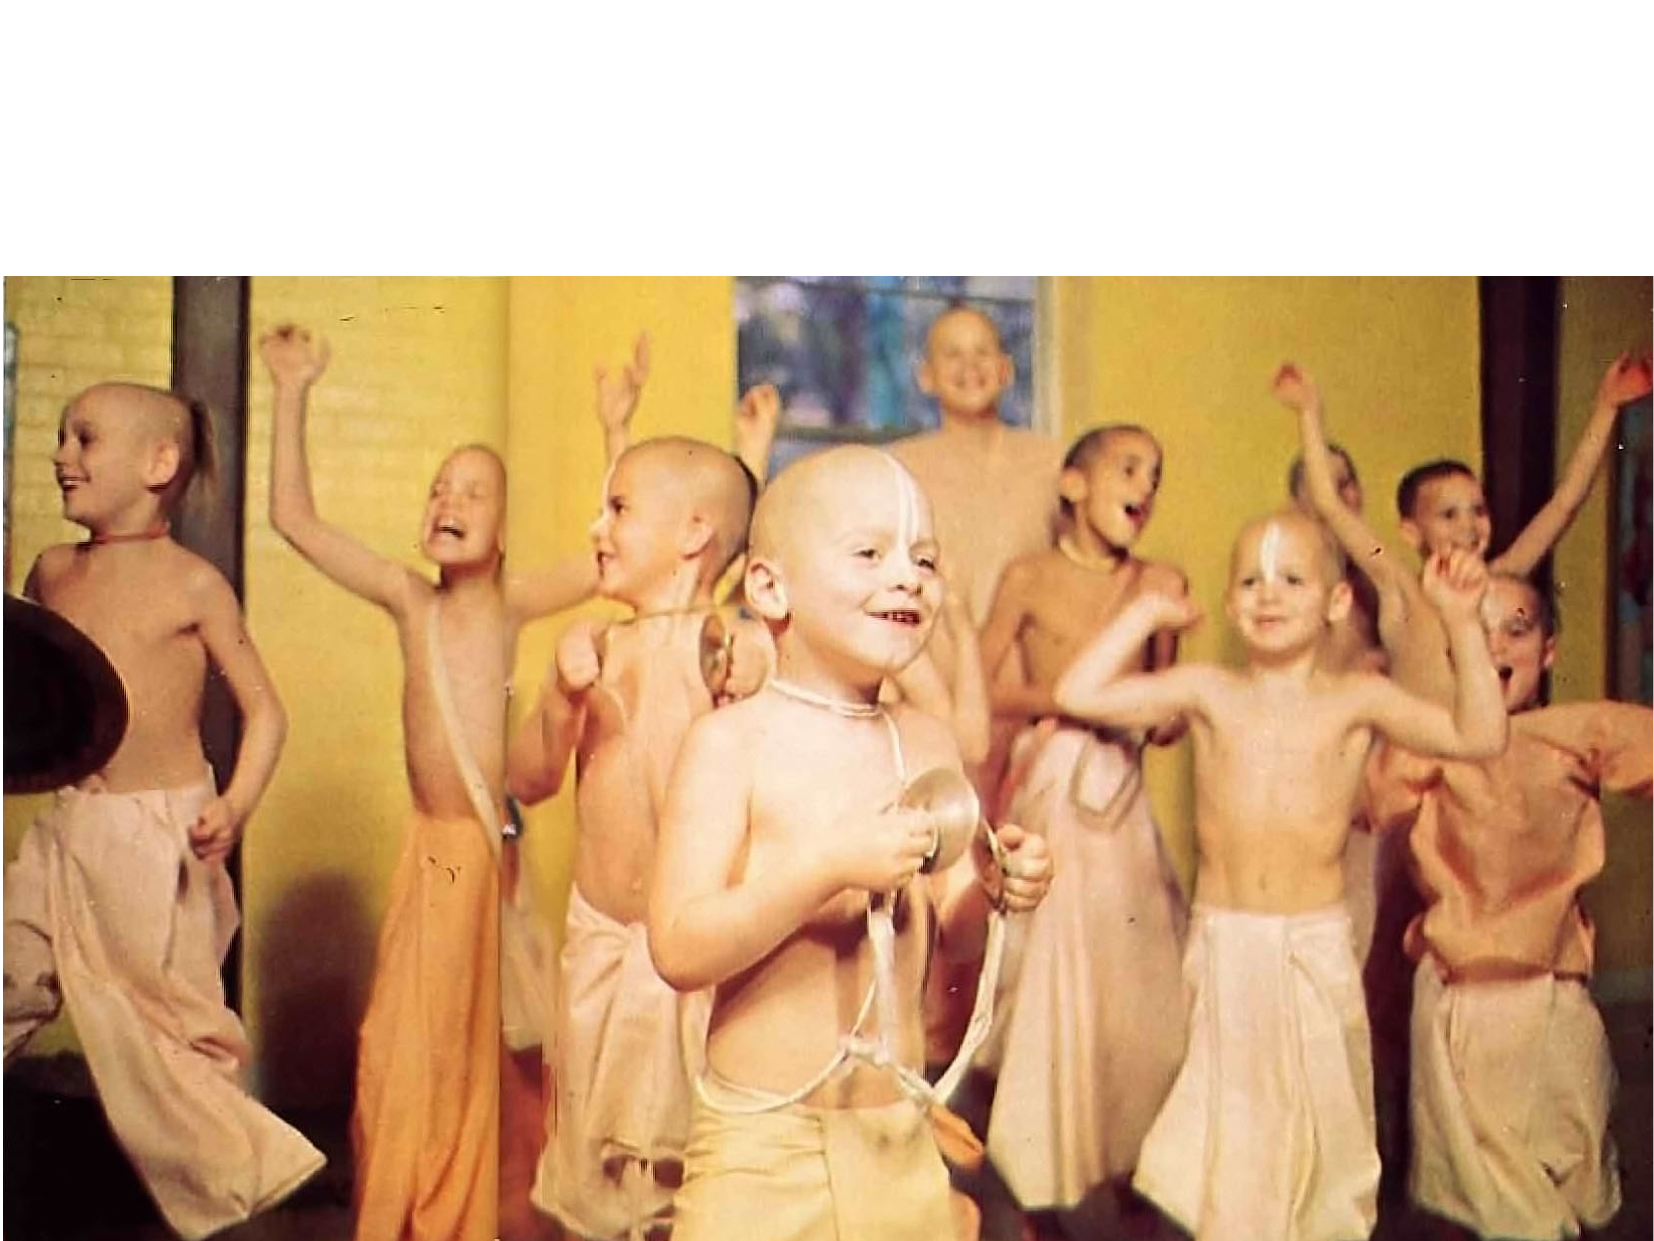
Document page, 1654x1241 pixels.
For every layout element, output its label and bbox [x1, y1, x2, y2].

picture [3, 276, 1654, 1241]
